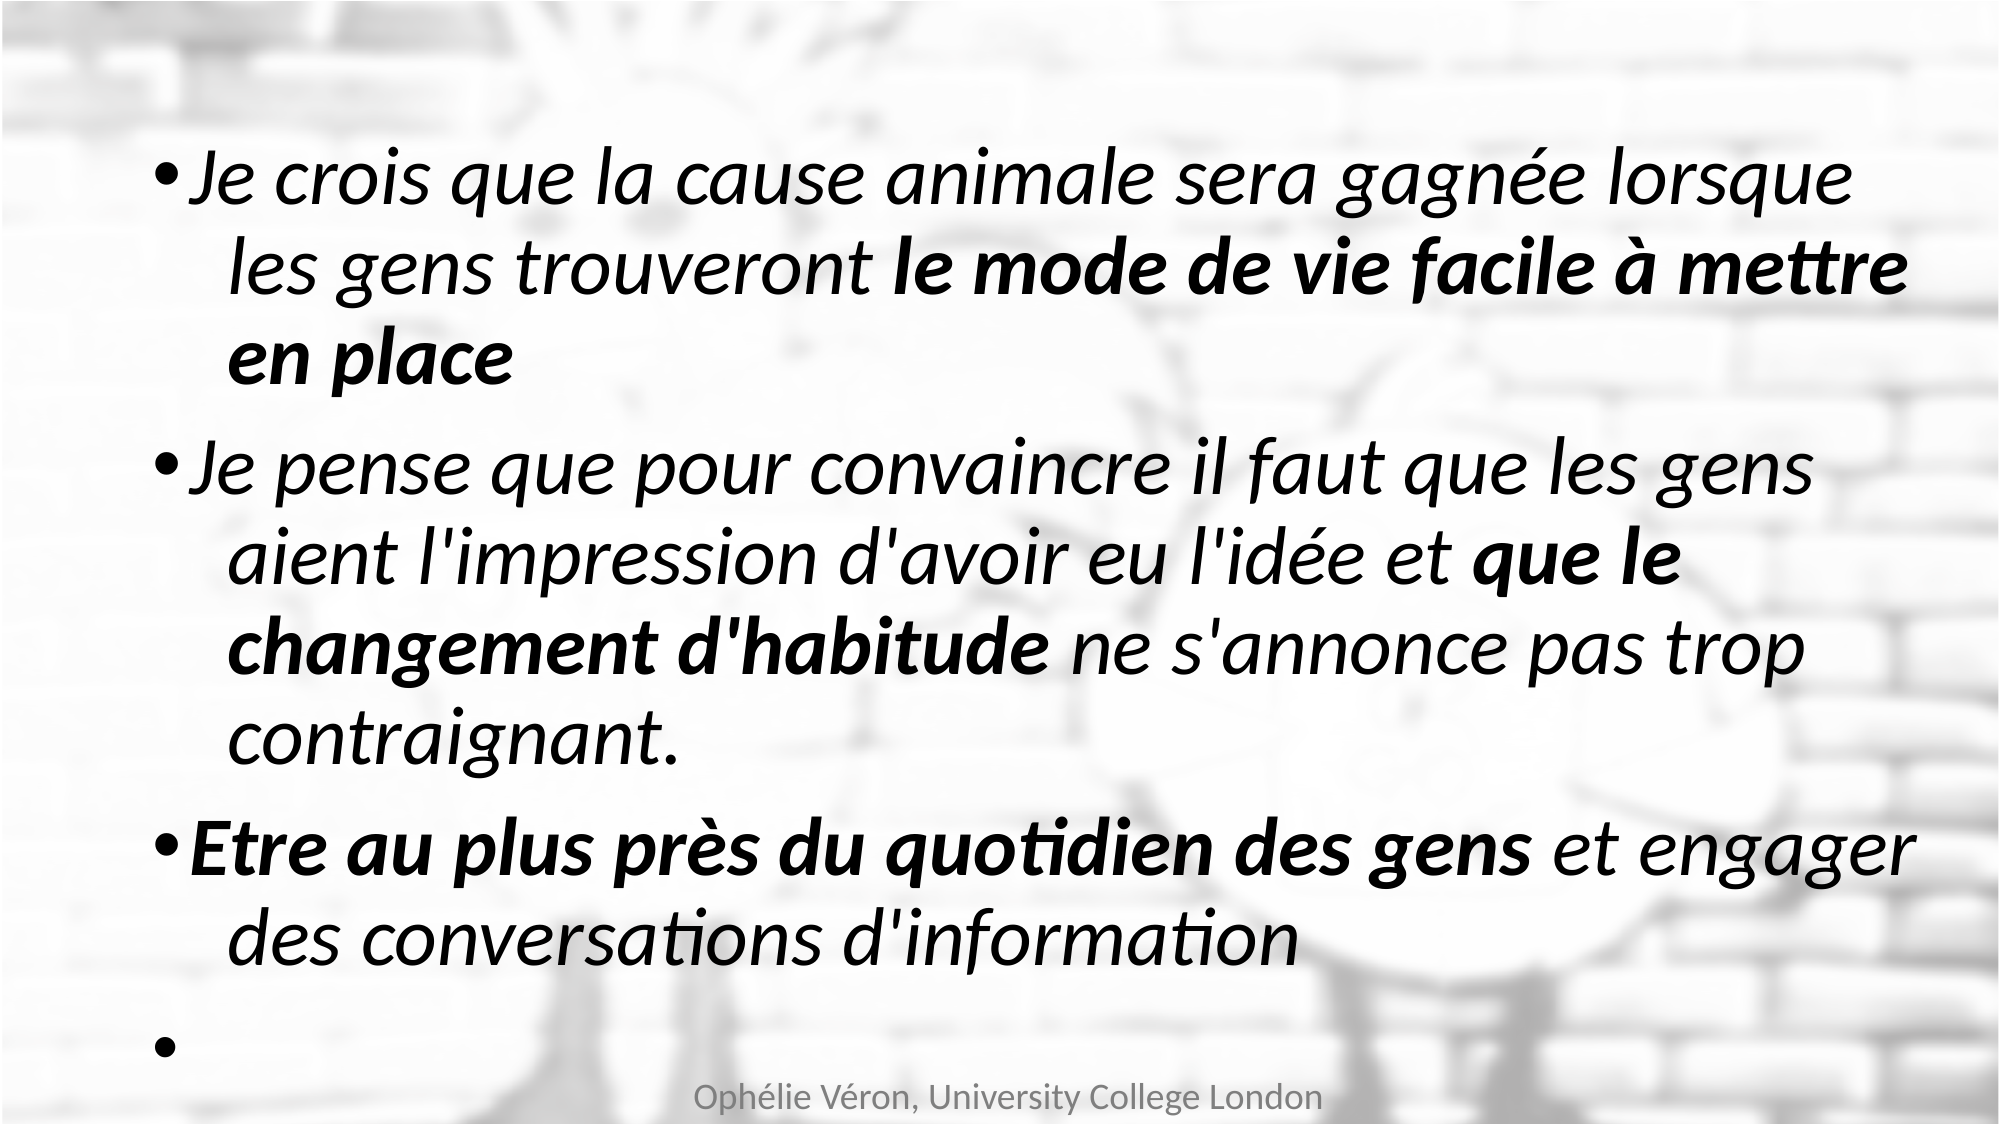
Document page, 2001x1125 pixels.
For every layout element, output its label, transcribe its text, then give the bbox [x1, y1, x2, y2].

text_box Ophélie Véron, University College London [678, 1064, 1348, 1125]
list Je crois que la cause animale sera gagnée lorsque les gens trouveront le mode de vie facile à mettre en place Je pense que pour convaincre il faut que les gens aient l'impression d'avoir eu l'idée et que le changement d'habitude ne s'annonce pas trop contraignant. Etre au plus près du quotidien des gens et engager des conversations d'information [137, 125, 1945, 1014]
picture [2, 1, 1999, 1124]
